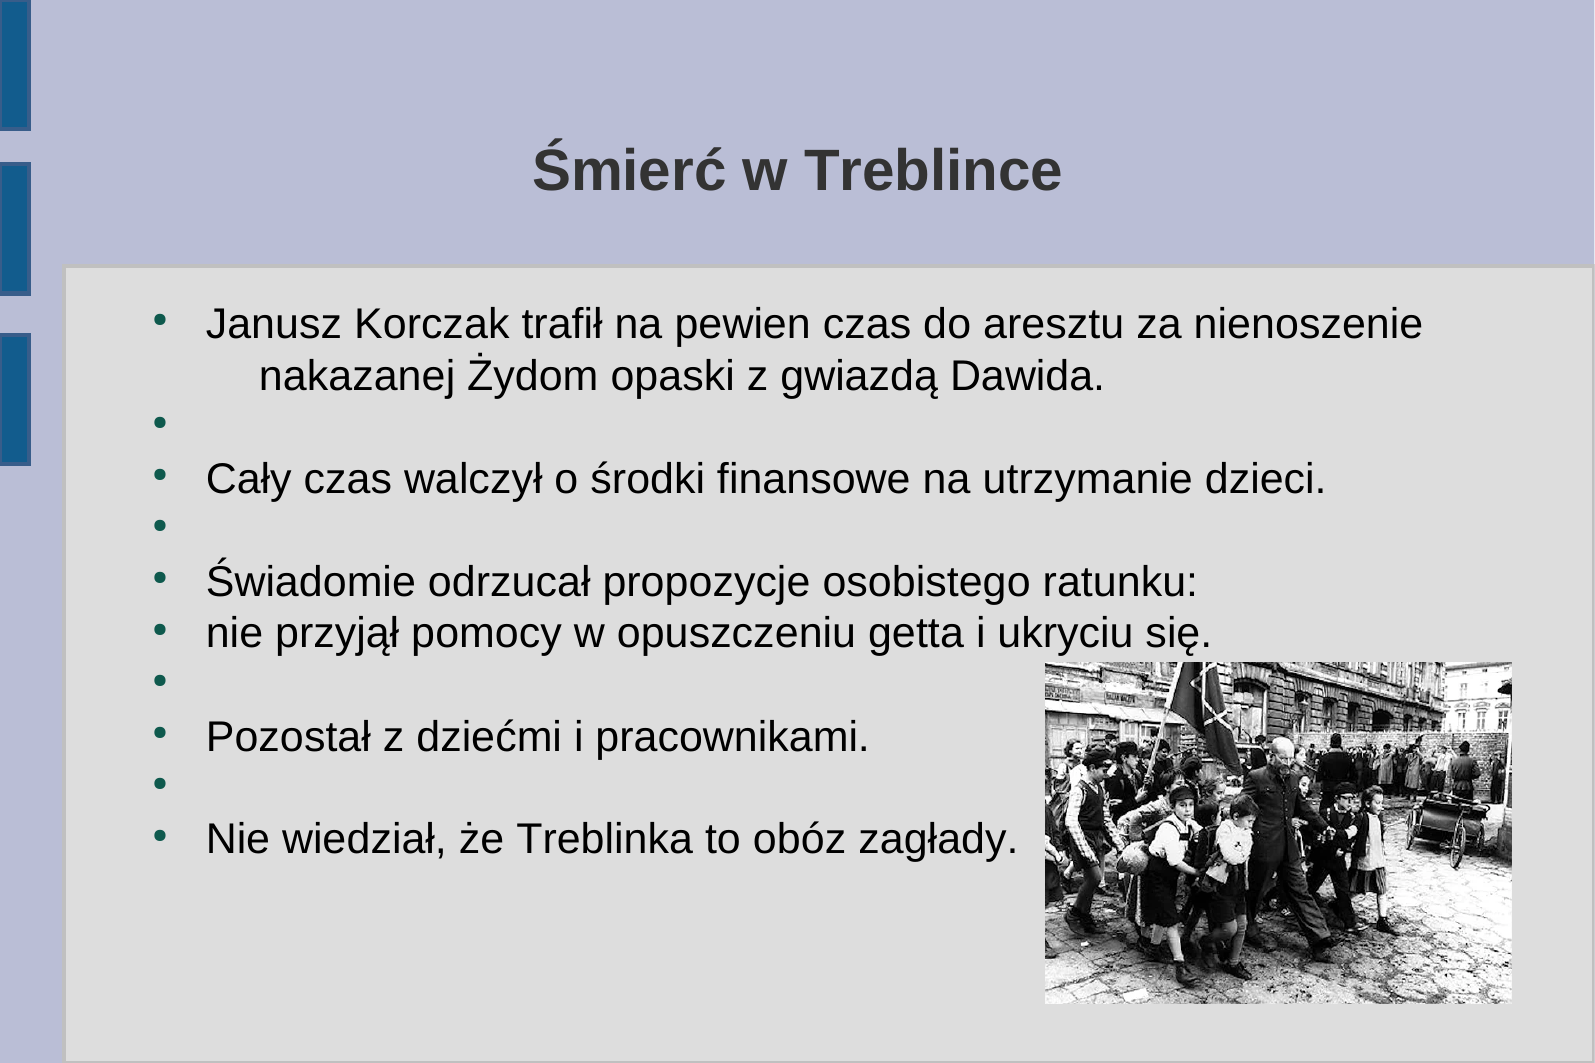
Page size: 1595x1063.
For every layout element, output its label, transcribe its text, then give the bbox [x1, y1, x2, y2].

picture [1045, 662, 1512, 1004]
list Janusz Korczak trafił na pewien czas do aresztu za nienoszenie nakazanej Żydom opaski z gwiazdą Dawida. Cały czas walczył o środki finansowe na utrzymanie dzieci. Świadomie odrzucał propozycje osobistego ratunku: nie przyjął pomocy w opuszczeniu getta i ukryciu się. Pozostał z dziećmi i pracownikami. Nie wiedział, że Treblinka to obóz zagłady. [117, 295, 1479, 966]
title Śmierć w Treblince [117, 78, 1479, 256]
